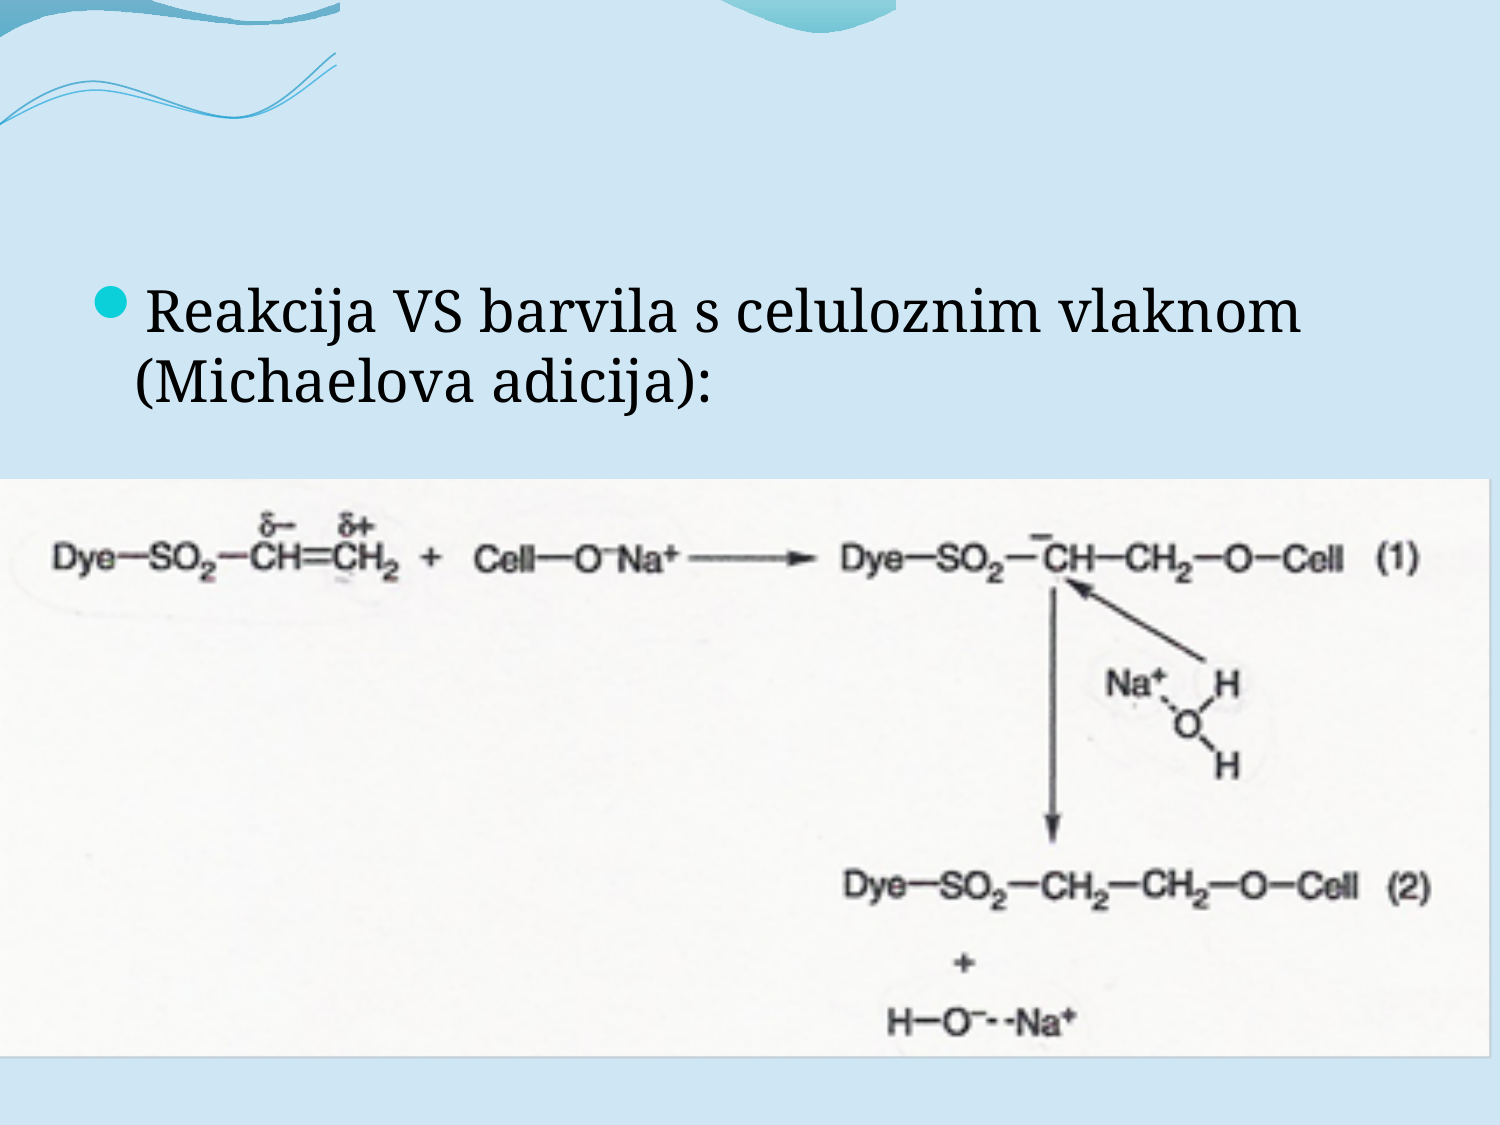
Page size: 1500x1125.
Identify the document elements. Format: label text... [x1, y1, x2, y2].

picture [0, 479, 1495, 1062]
list Reakcija VS barvila s celuloznim vlaknom (Michaelova adicija): [75, 267, 1425, 479]
